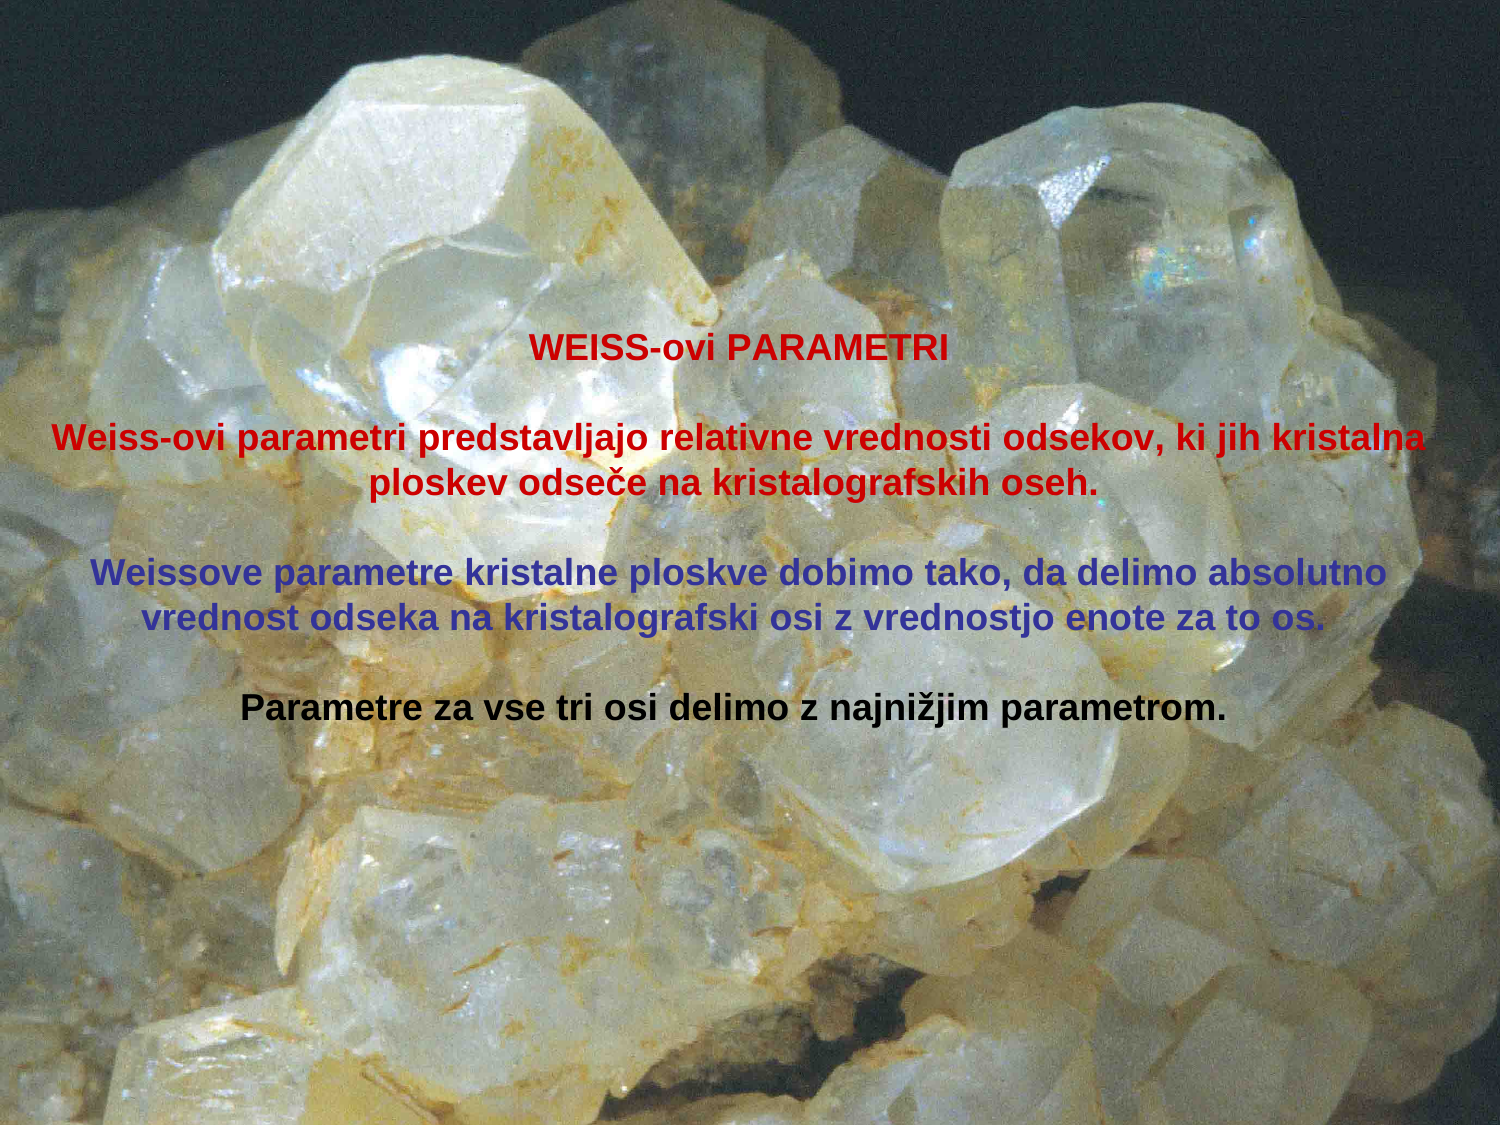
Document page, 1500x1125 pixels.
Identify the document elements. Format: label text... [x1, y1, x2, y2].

text_box WEISS-ovi PARAMETRI Weiss-ovi parametri predstavljajo relativne vrednosti odsekov, ki jih kristalna ploskev odseče na kristalografskih oseh. Weissove parametre kristalne ploskve dobimo tako, da delimo absolutno vrednost odseka na kristalografski osi z vrednostjo enote za to os. Parametre za vse tri osi delimo z najnižjim parametrom. [0, 315, 1479, 781]
picture [0, 0, 1500, 1125]
